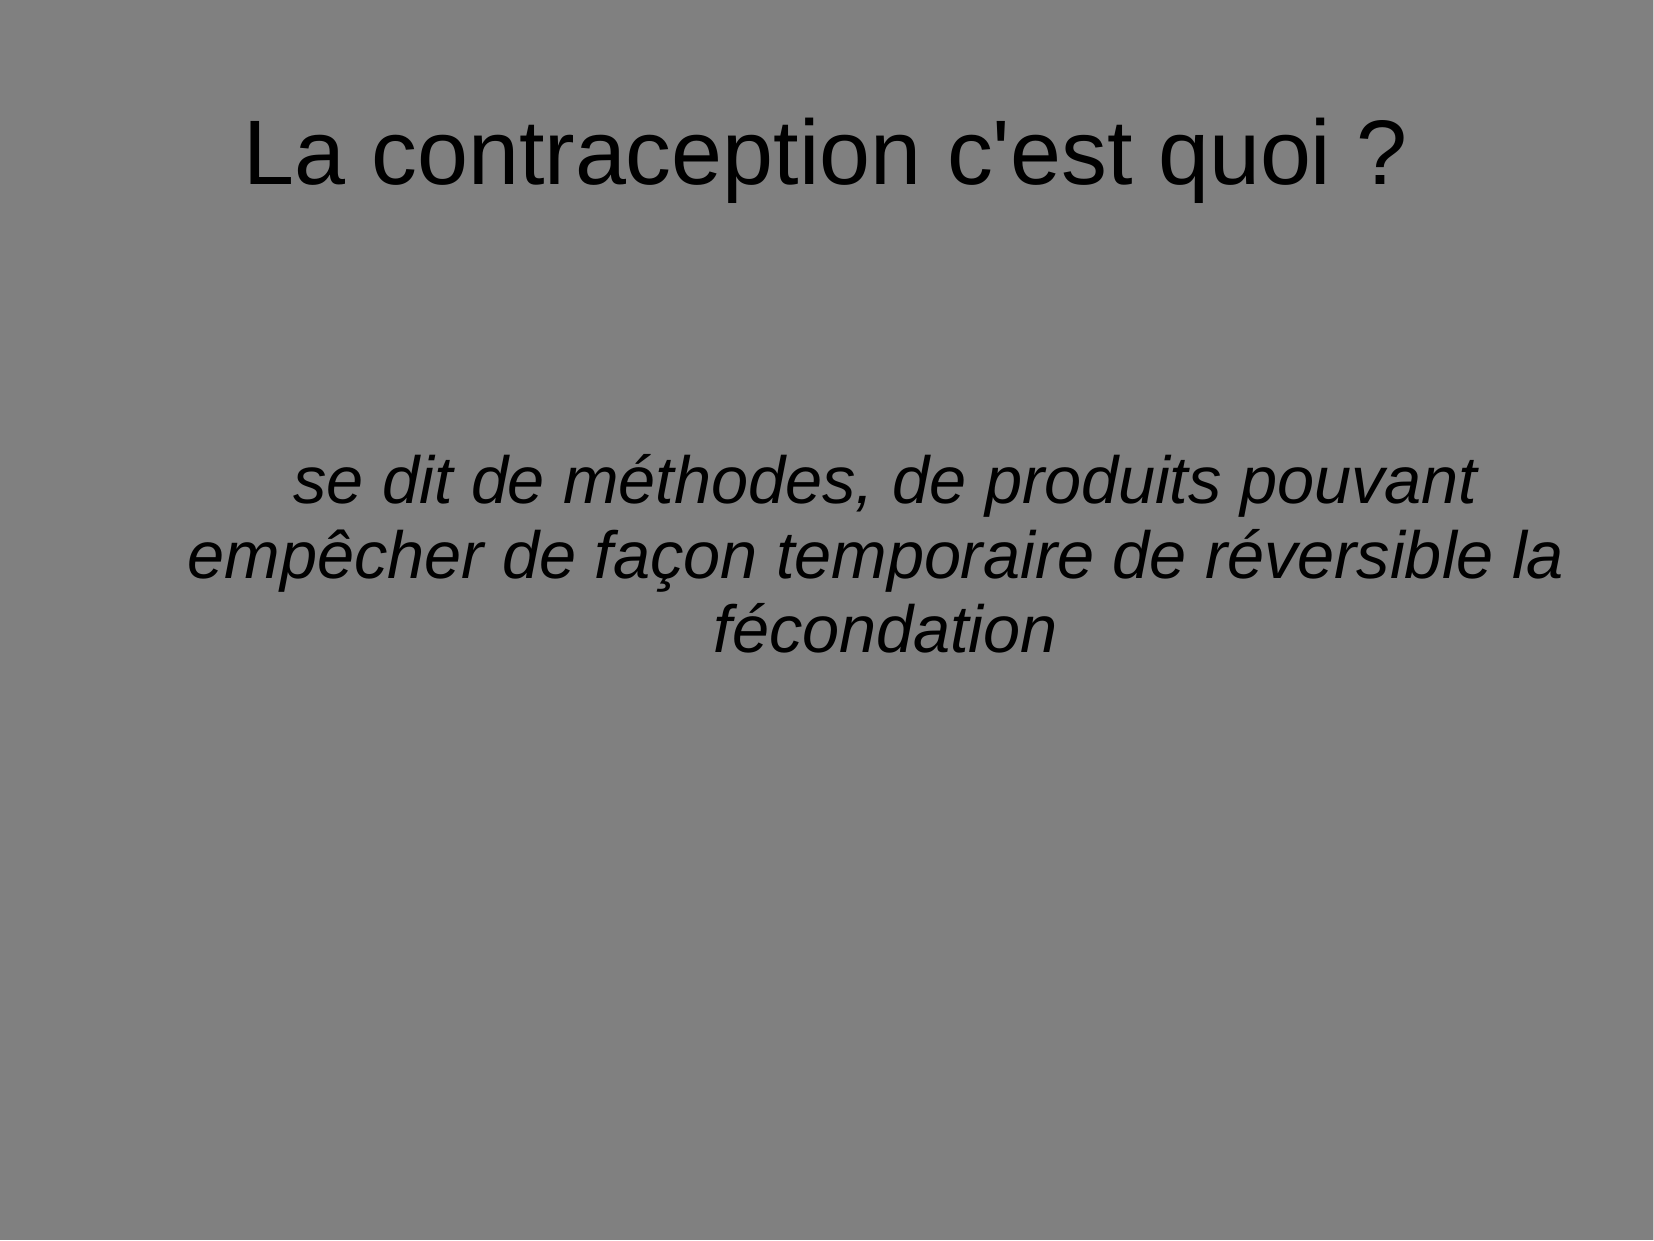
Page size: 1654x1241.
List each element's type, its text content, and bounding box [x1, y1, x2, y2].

title La contraception c'est quoi ? [82, 49, 1571, 257]
list se dit de méthodes, de produits pouvant empêcher de façon temporaire de réversible la fécondation [106, 442, 1595, 1163]
